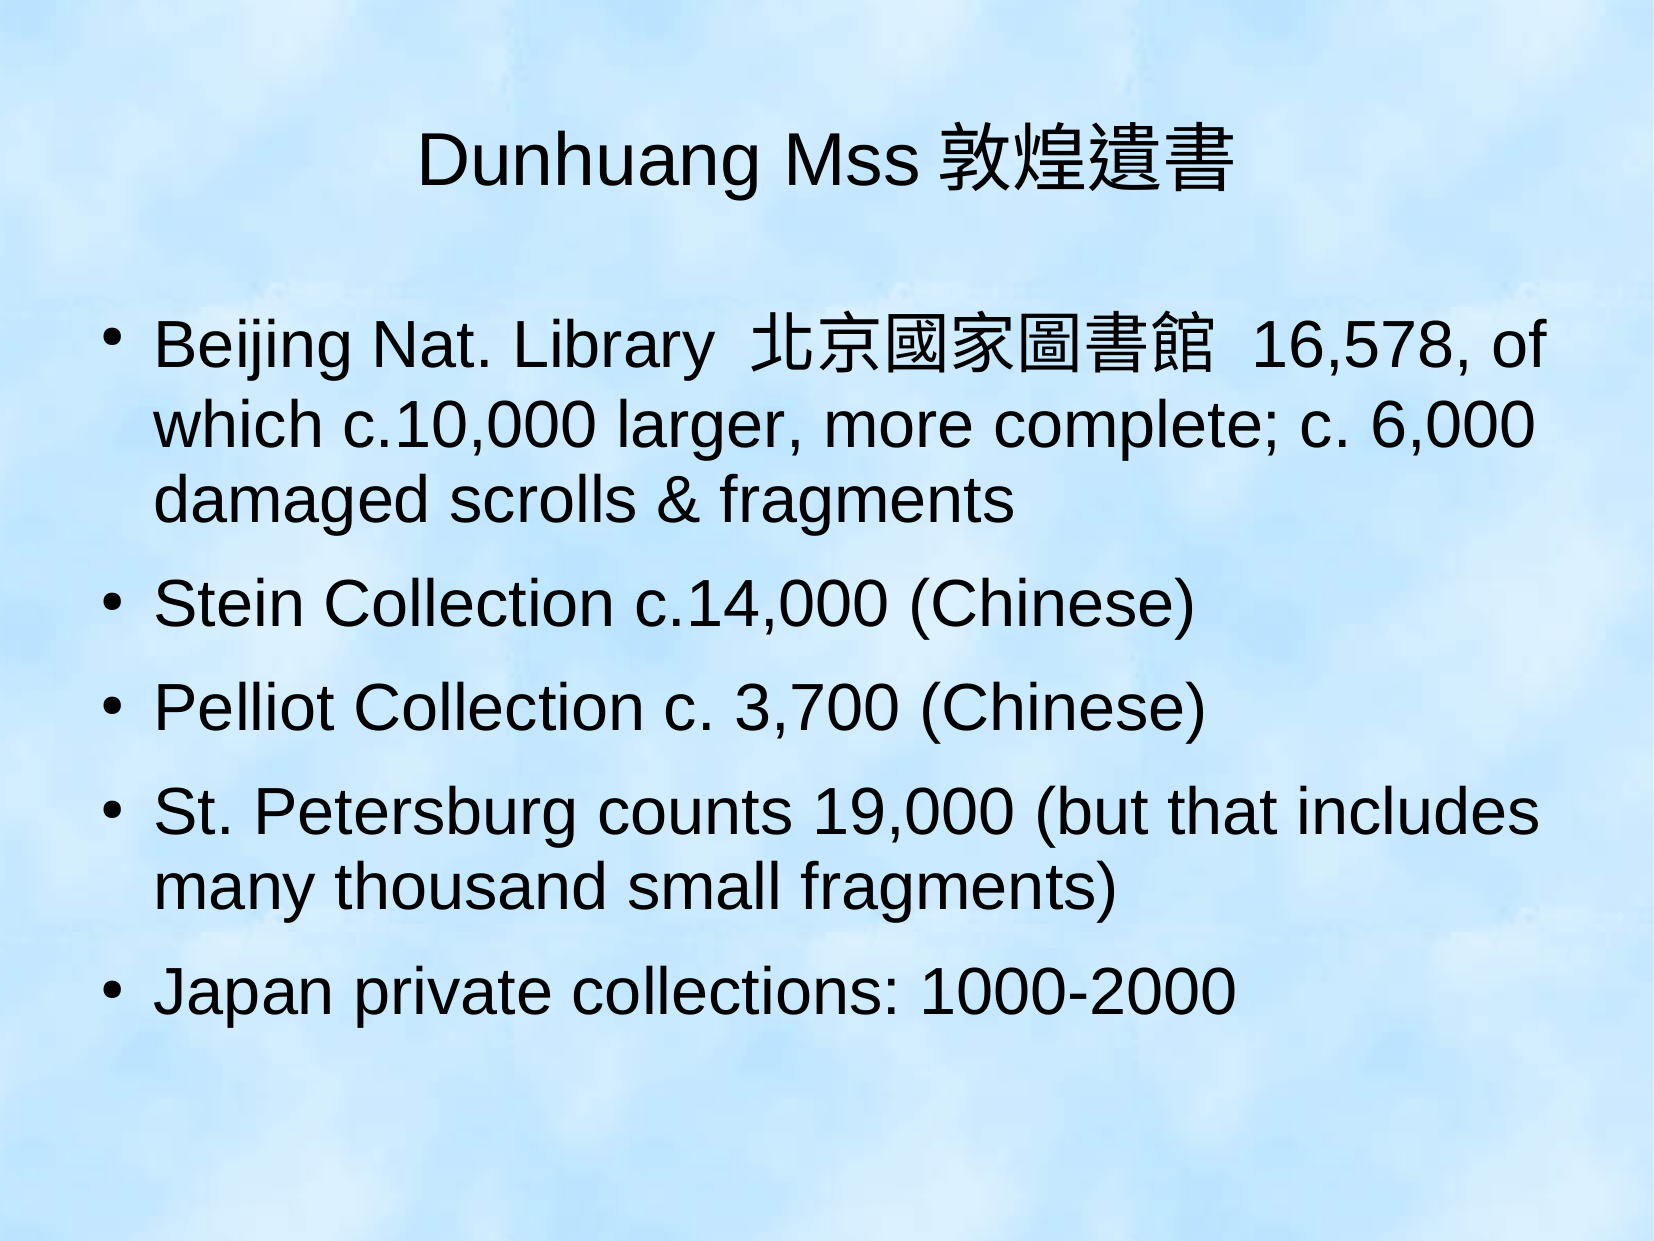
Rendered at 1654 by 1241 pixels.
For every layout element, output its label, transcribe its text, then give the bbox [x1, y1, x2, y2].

picture [0, 0, 1654, 1241]
list Beijing Nat. Library 北京國家圖書館 16,578, of which c.10,000 larger, more complete; c. 6,000 damaged scrolls & fragments Stein Collection c.14,000 (Chinese) Pelliot Collection c. 3,700 (Chinese) St. Petersburg counts 19,000 (but that includes many thousand small fragments) Japan private collections: 1000-2000 [82, 290, 1571, 1094]
title Dunhuang Mss敦煌遺書 [82, 49, 1571, 257]
